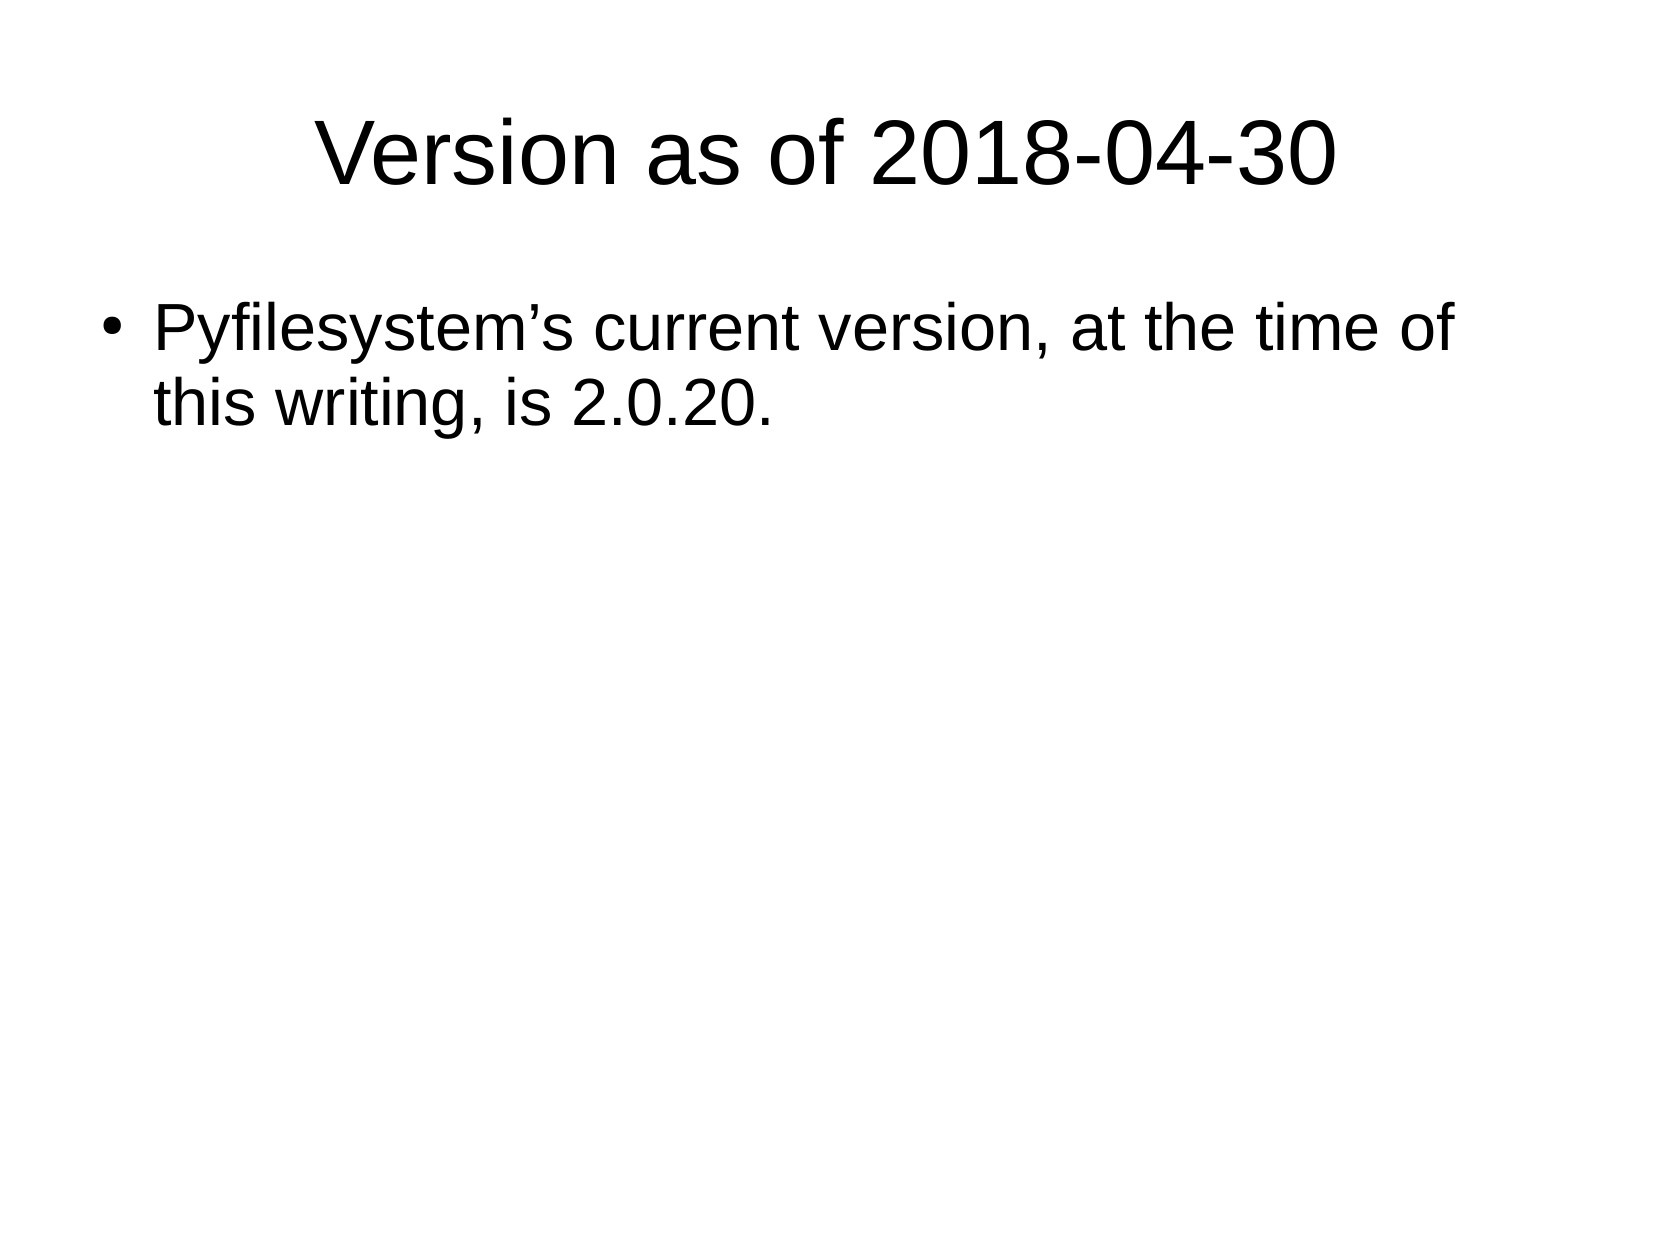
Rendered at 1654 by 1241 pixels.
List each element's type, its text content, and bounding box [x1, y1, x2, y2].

title Version as of 2018-04-30 [82, 49, 1571, 257]
list Pyfilesystem’s current version, at the time of this writing, is 2.0.20. [82, 290, 1571, 1010]
